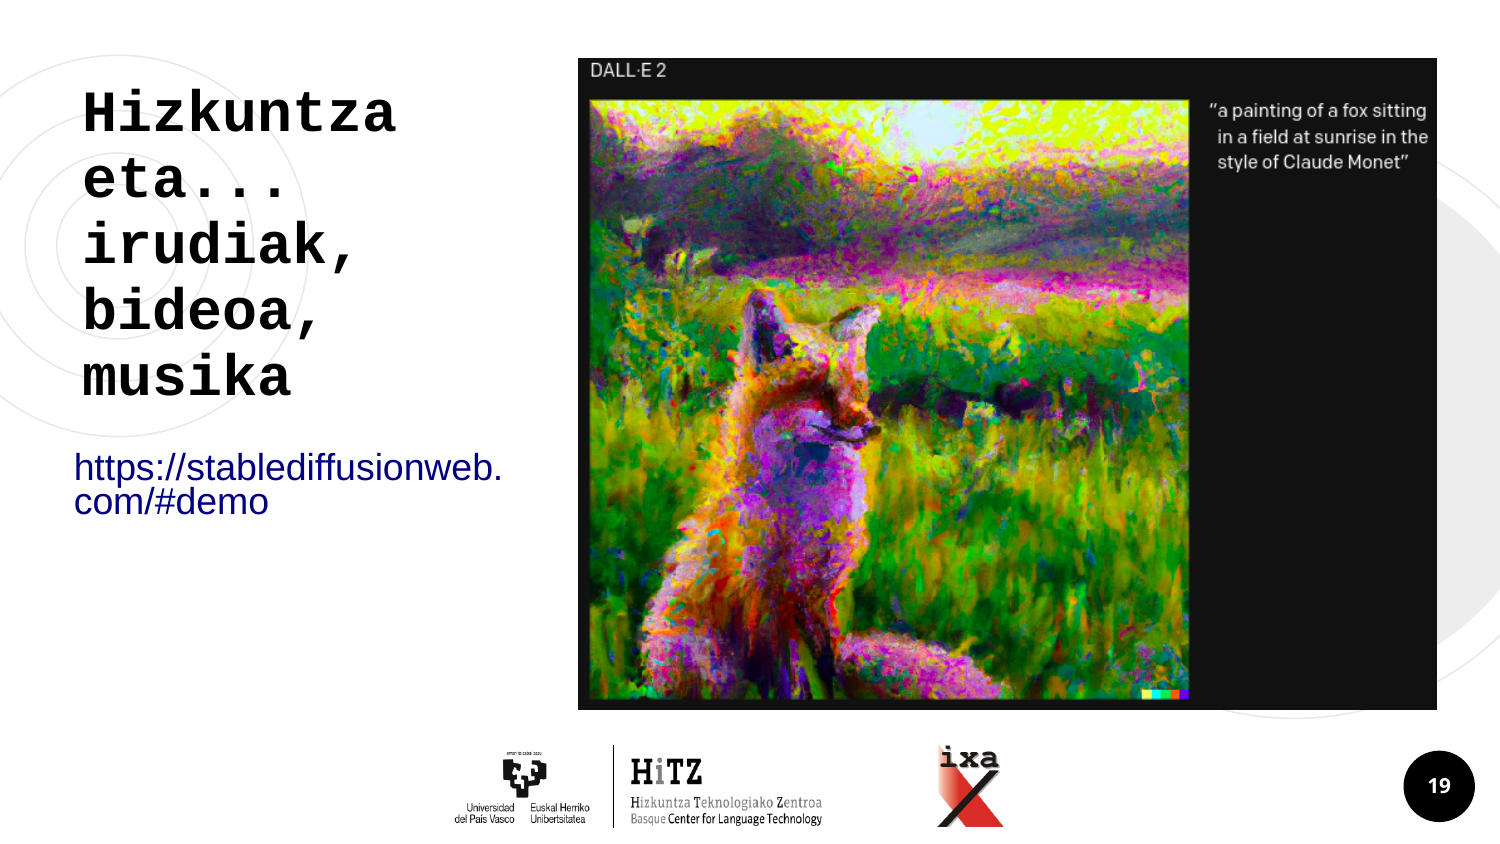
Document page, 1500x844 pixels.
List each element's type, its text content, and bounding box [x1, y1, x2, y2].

picture [450, 745, 827, 828]
title Hizkuntza eta... irudiak, bideoa, musika [82, 83, 508, 414]
text_box <zenbakia> [1403, 750, 1475, 823]
text_box https://stablediffusionweb.com/#demo [59, 439, 532, 544]
picture [937, 744, 1004, 827]
picture [578, 58, 1437, 710]
